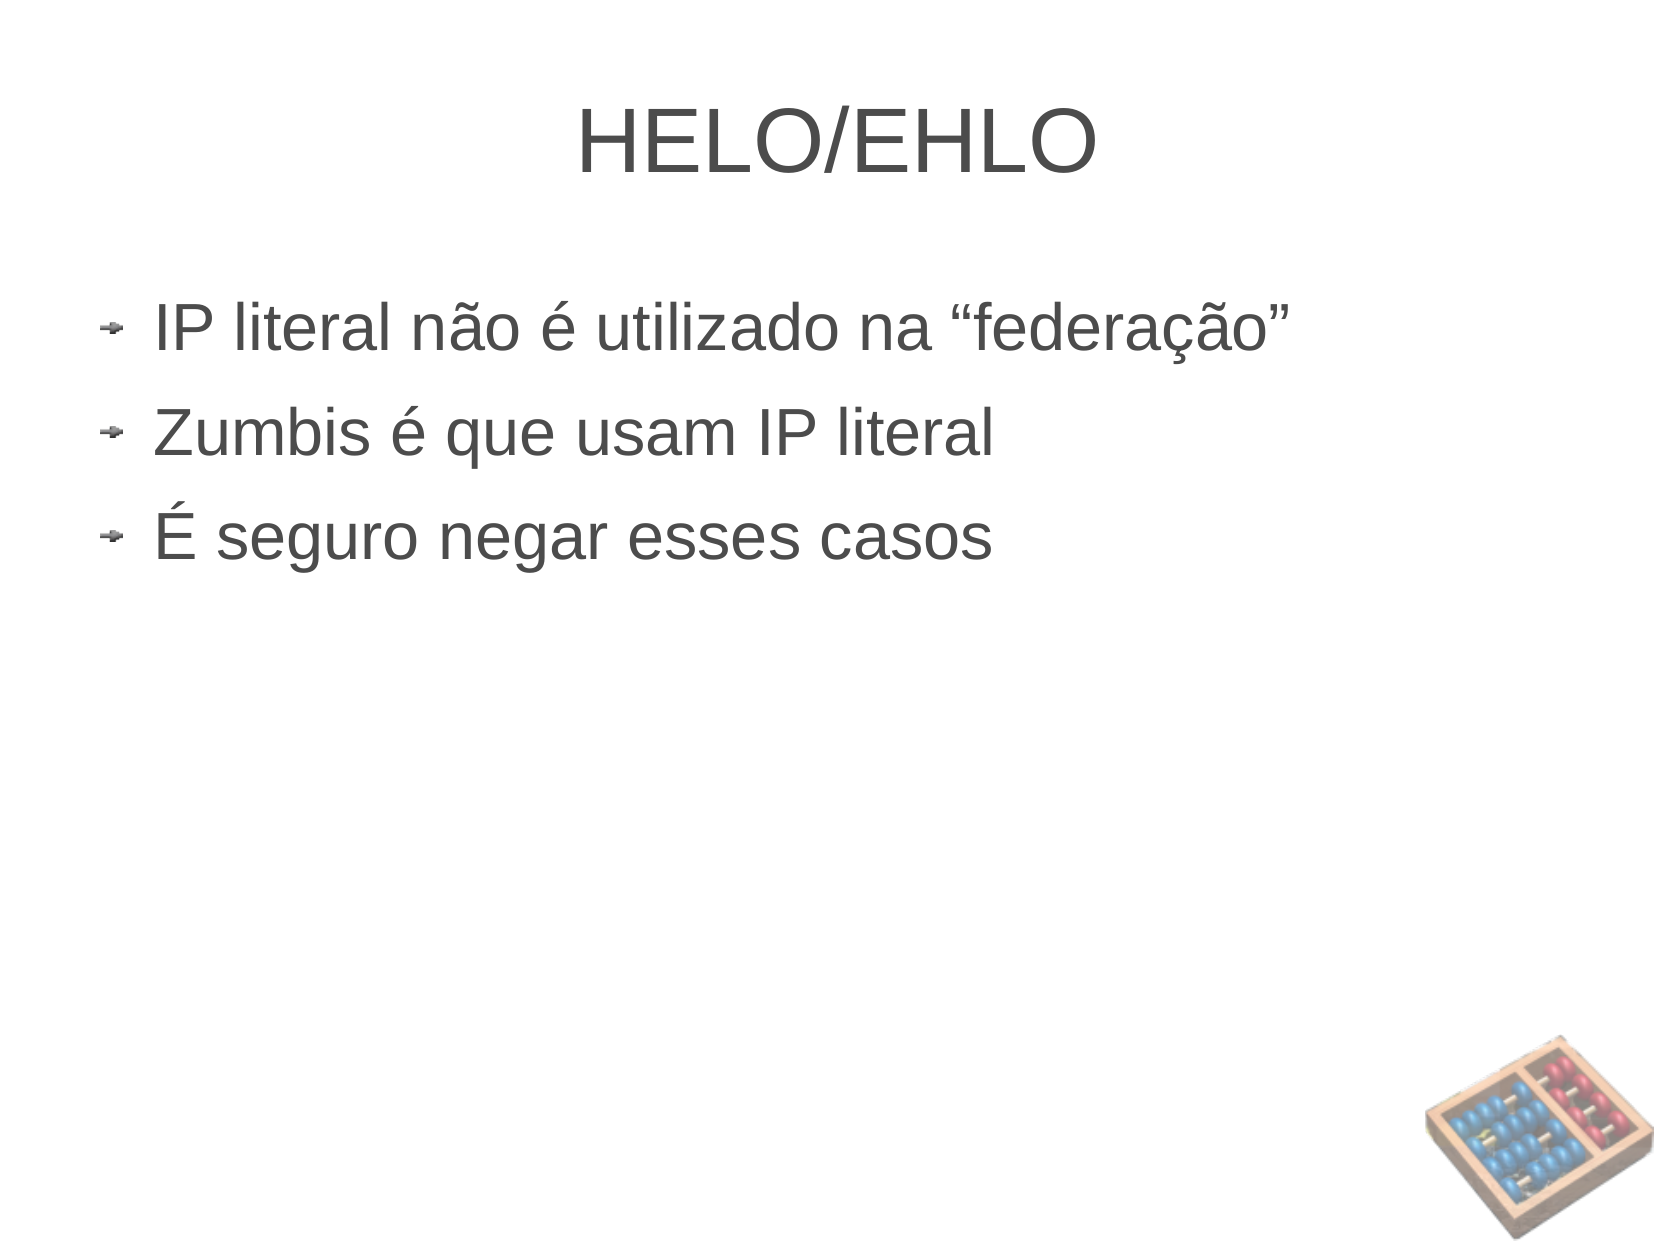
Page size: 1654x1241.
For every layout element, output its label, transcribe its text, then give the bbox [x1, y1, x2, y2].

list IP literal não é utilizado na “federação” Zumbis é que usam IP literal É seguro negar esses casos [82, 290, 1571, 1109]
title HELO/EHLO [75, 37, 1601, 245]
